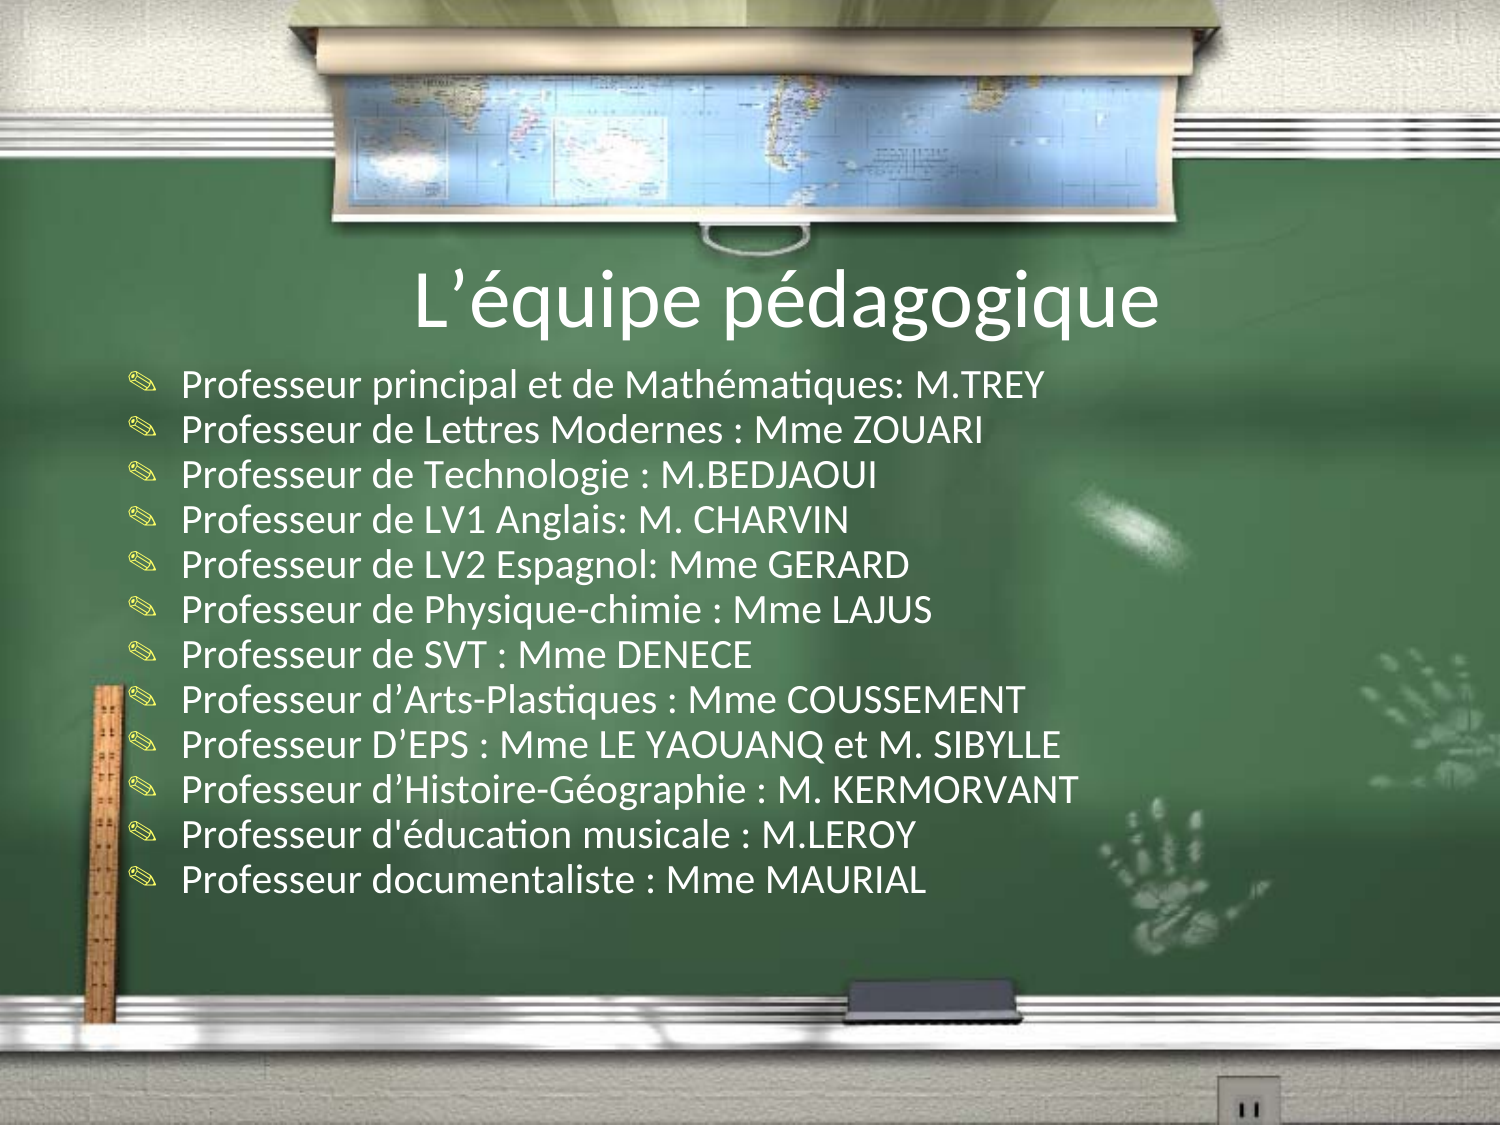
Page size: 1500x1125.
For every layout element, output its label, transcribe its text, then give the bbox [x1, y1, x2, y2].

text_box L’équipe pédagogique [187, 224, 1388, 354]
text_box Professeur principal et de Mathématiques: M.TREY Professeur de Lettres Modernes : Mme ZOUARI Professeur de Technologie : M.BEDJAOUI Professeur de LV1 Anglais: M. CHARVIN Professeur de LV2 Espagnol: Mme GERARD Professeur de Physique-chimie : Mme LAJUS Professeur de SVT : Mme DENECE Professeur d’Arts-Plastiques : Mme COUSSEMENT Professeur D’EPS : Mme LE YAOUANQ et M. SIBYLLE Professeur d’Histoire-Géographie : M. KERMORVANT Professeur d'éducation musicale : M.LEROY Professeur documentaliste : Mme MAURIAL [112, 354, 1388, 1026]
picture [0, 0, 1500, 1125]
